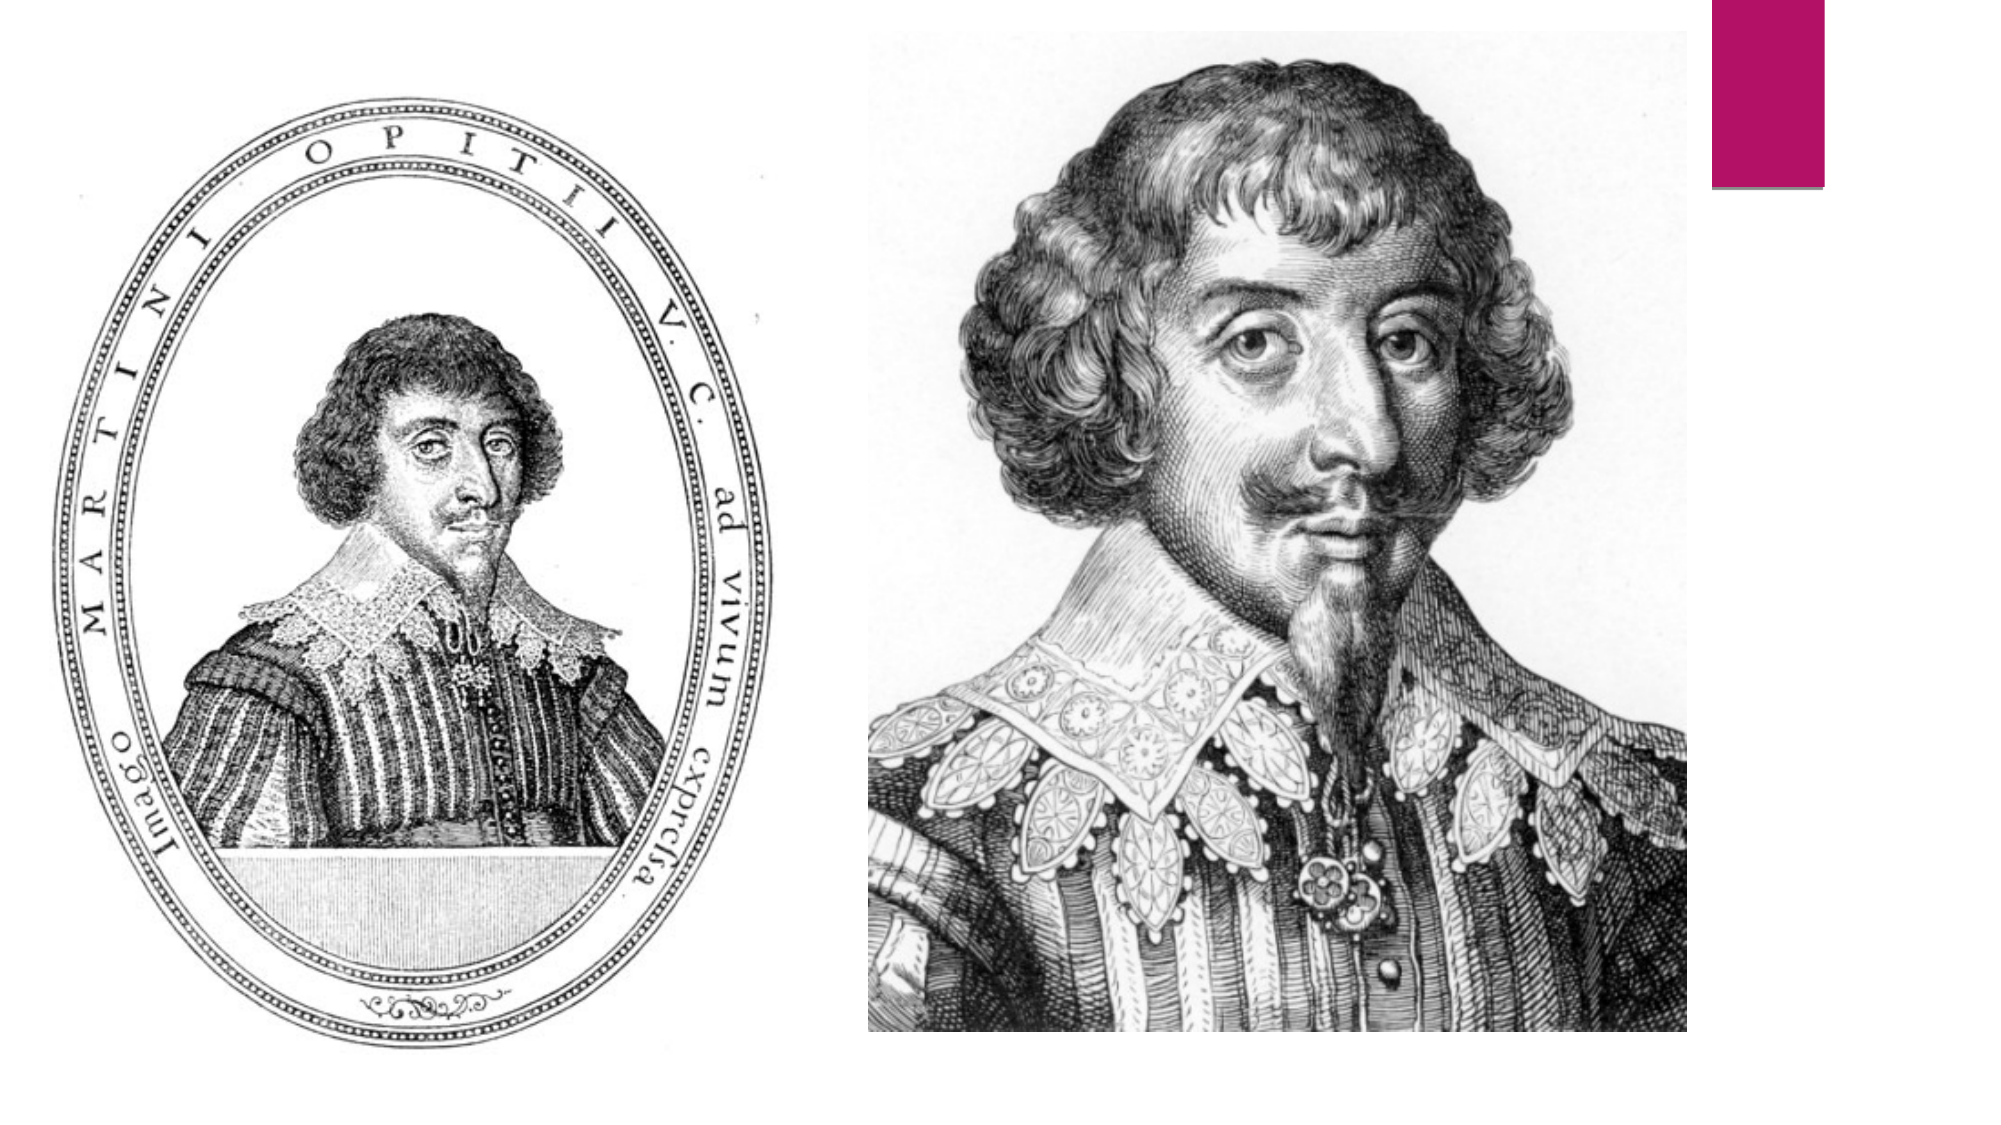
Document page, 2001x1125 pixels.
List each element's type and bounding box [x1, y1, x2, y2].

picture [49, 93, 778, 1055]
picture [868, 31, 1687, 1032]
